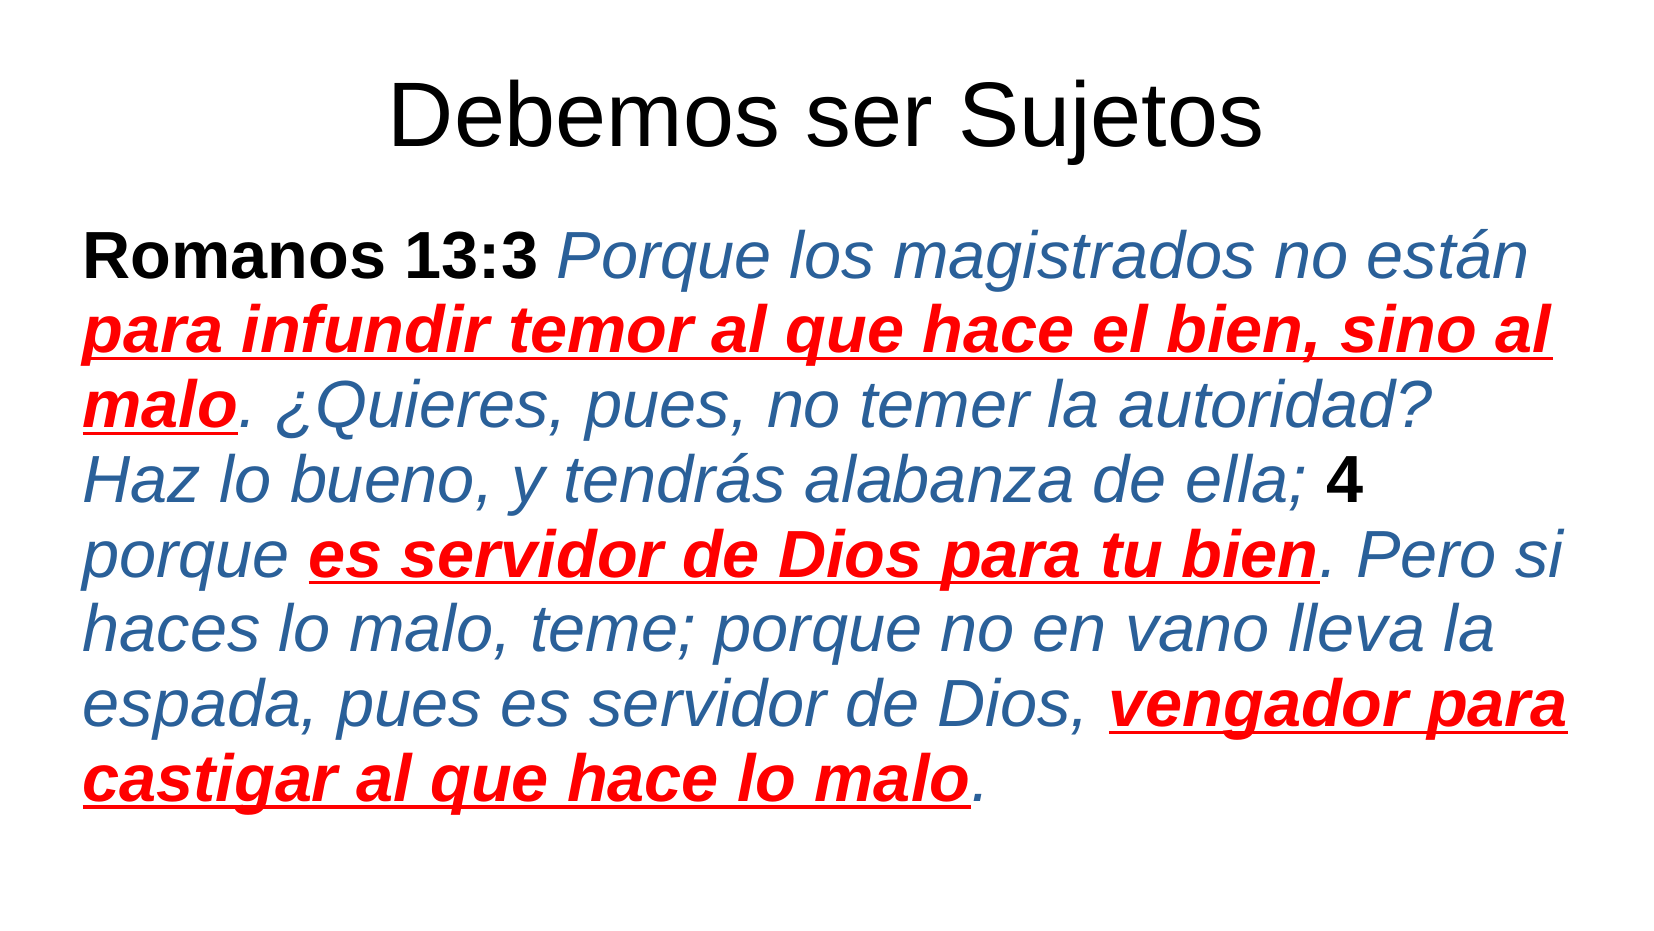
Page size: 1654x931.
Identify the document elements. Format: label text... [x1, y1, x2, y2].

list Romanos 13:3 Porque los magistrados no están para infundir temor al que hace el bien, sino al malo. ¿Quieres, pues, no temer la autoridad? Haz lo bueno, y tendrás alabanza de ella; 4 porque es servidor de Dios para tu bien. Pero si haces lo malo, teme; porque no en vano lleva la espada, pues es servidor de Dios, vengador para castigar al que hace lo malo. [82, 217, 1571, 827]
title Debemos ser Sujetos [82, 37, 1571, 193]
